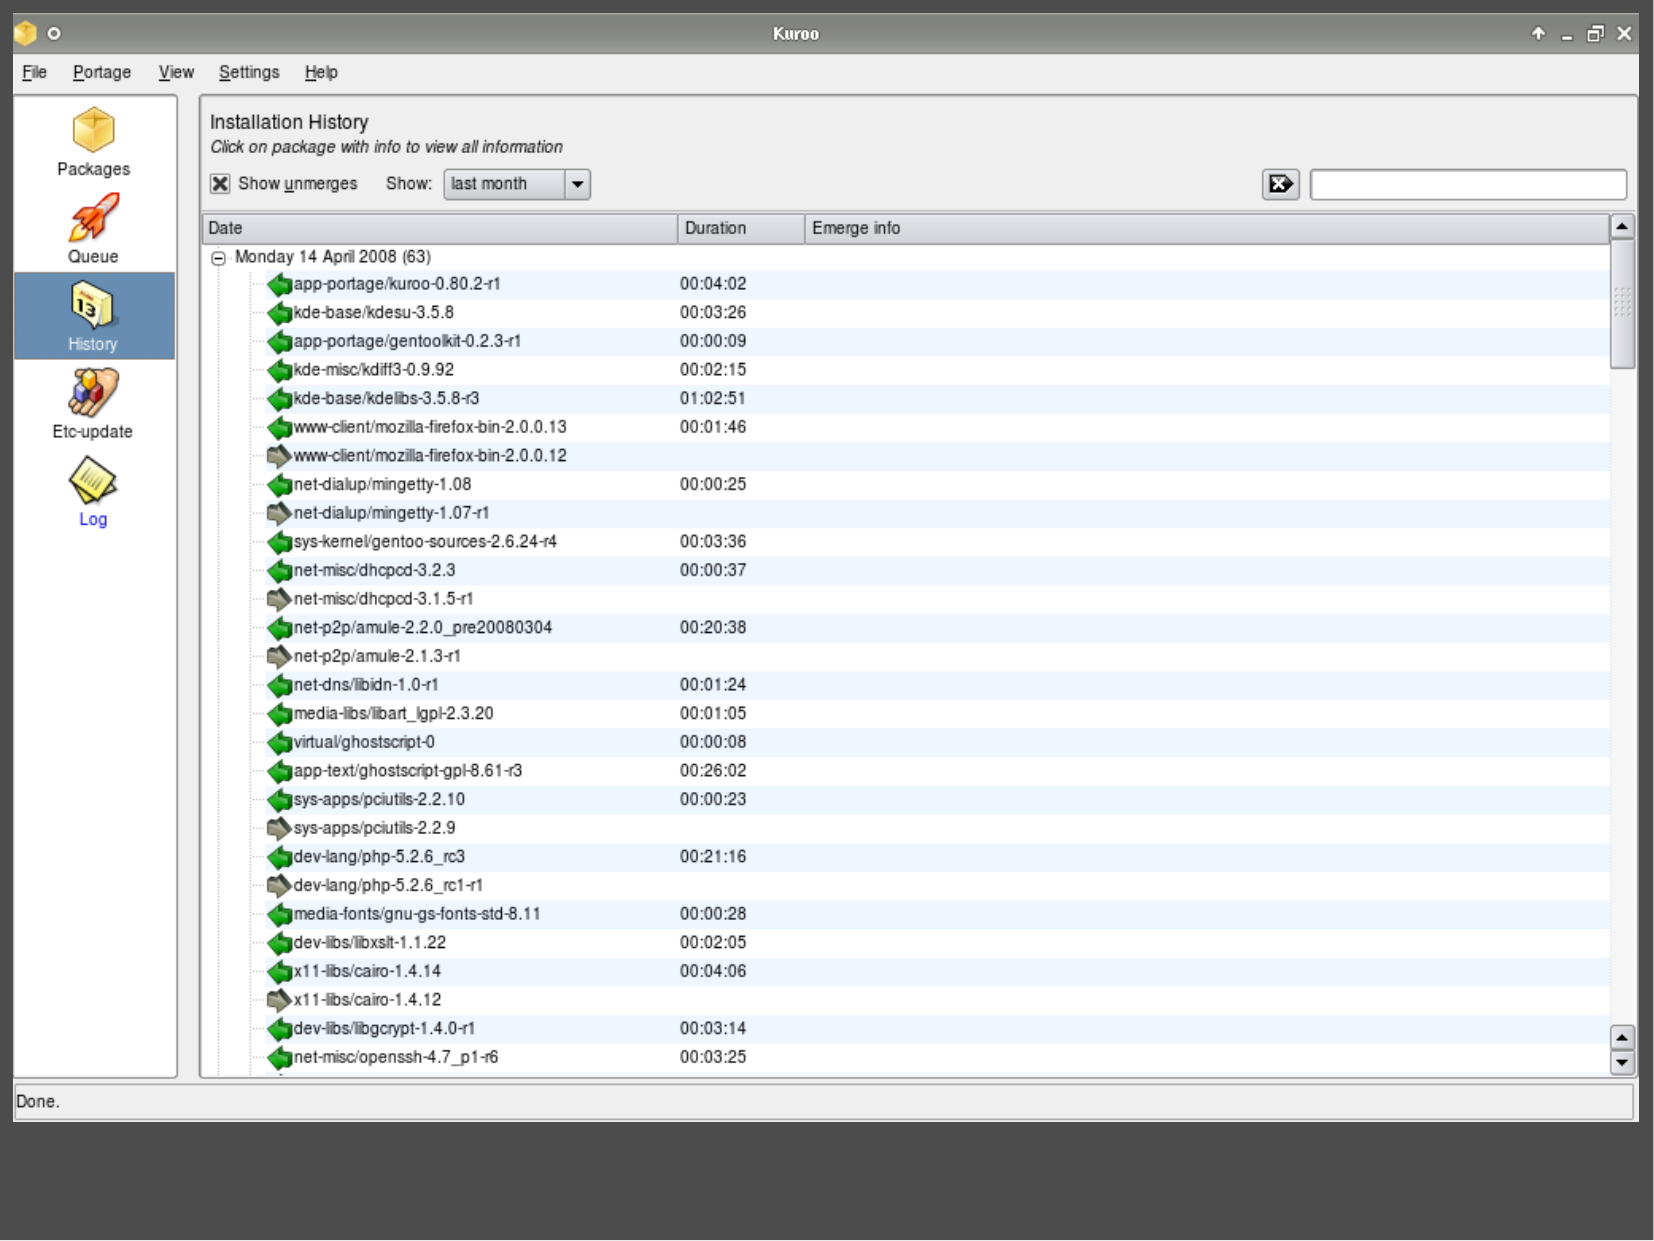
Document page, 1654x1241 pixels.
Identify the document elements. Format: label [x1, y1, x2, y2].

text_box [0, 0, 1654, 1241]
picture [13, 13, 1639, 1123]
